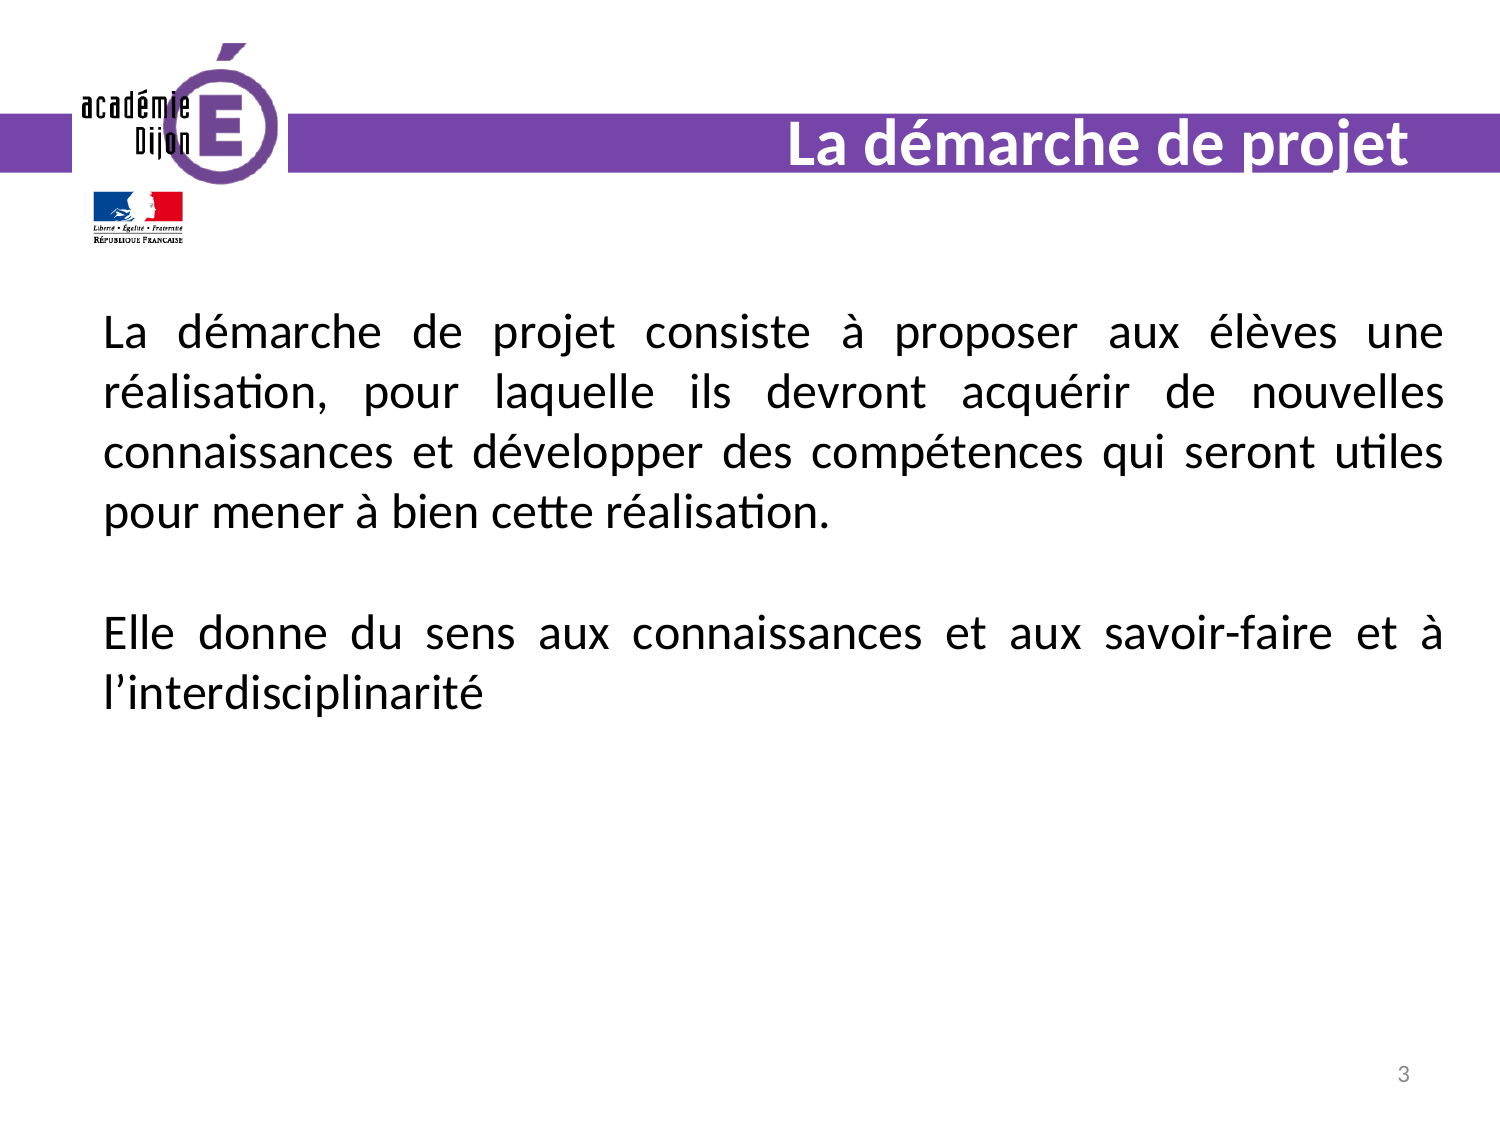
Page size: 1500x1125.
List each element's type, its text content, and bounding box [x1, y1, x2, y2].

list La démarche de projet consiste à proposer aux élèves une réalisation, pour laquelle ils devront acquérir de nouvelles connaissances et développer des compétences qui seront utiles pour mener à bien cette réalisation. Elle donne du sens aux connaissances et aux savoir-faire et à l’interdisciplinarité [88, 290, 1461, 953]
picture [82, 43, 278, 243]
title La démarche de projet [360, 45, 1425, 233]
text_box <number> [1074, 1042, 1426, 1103]
